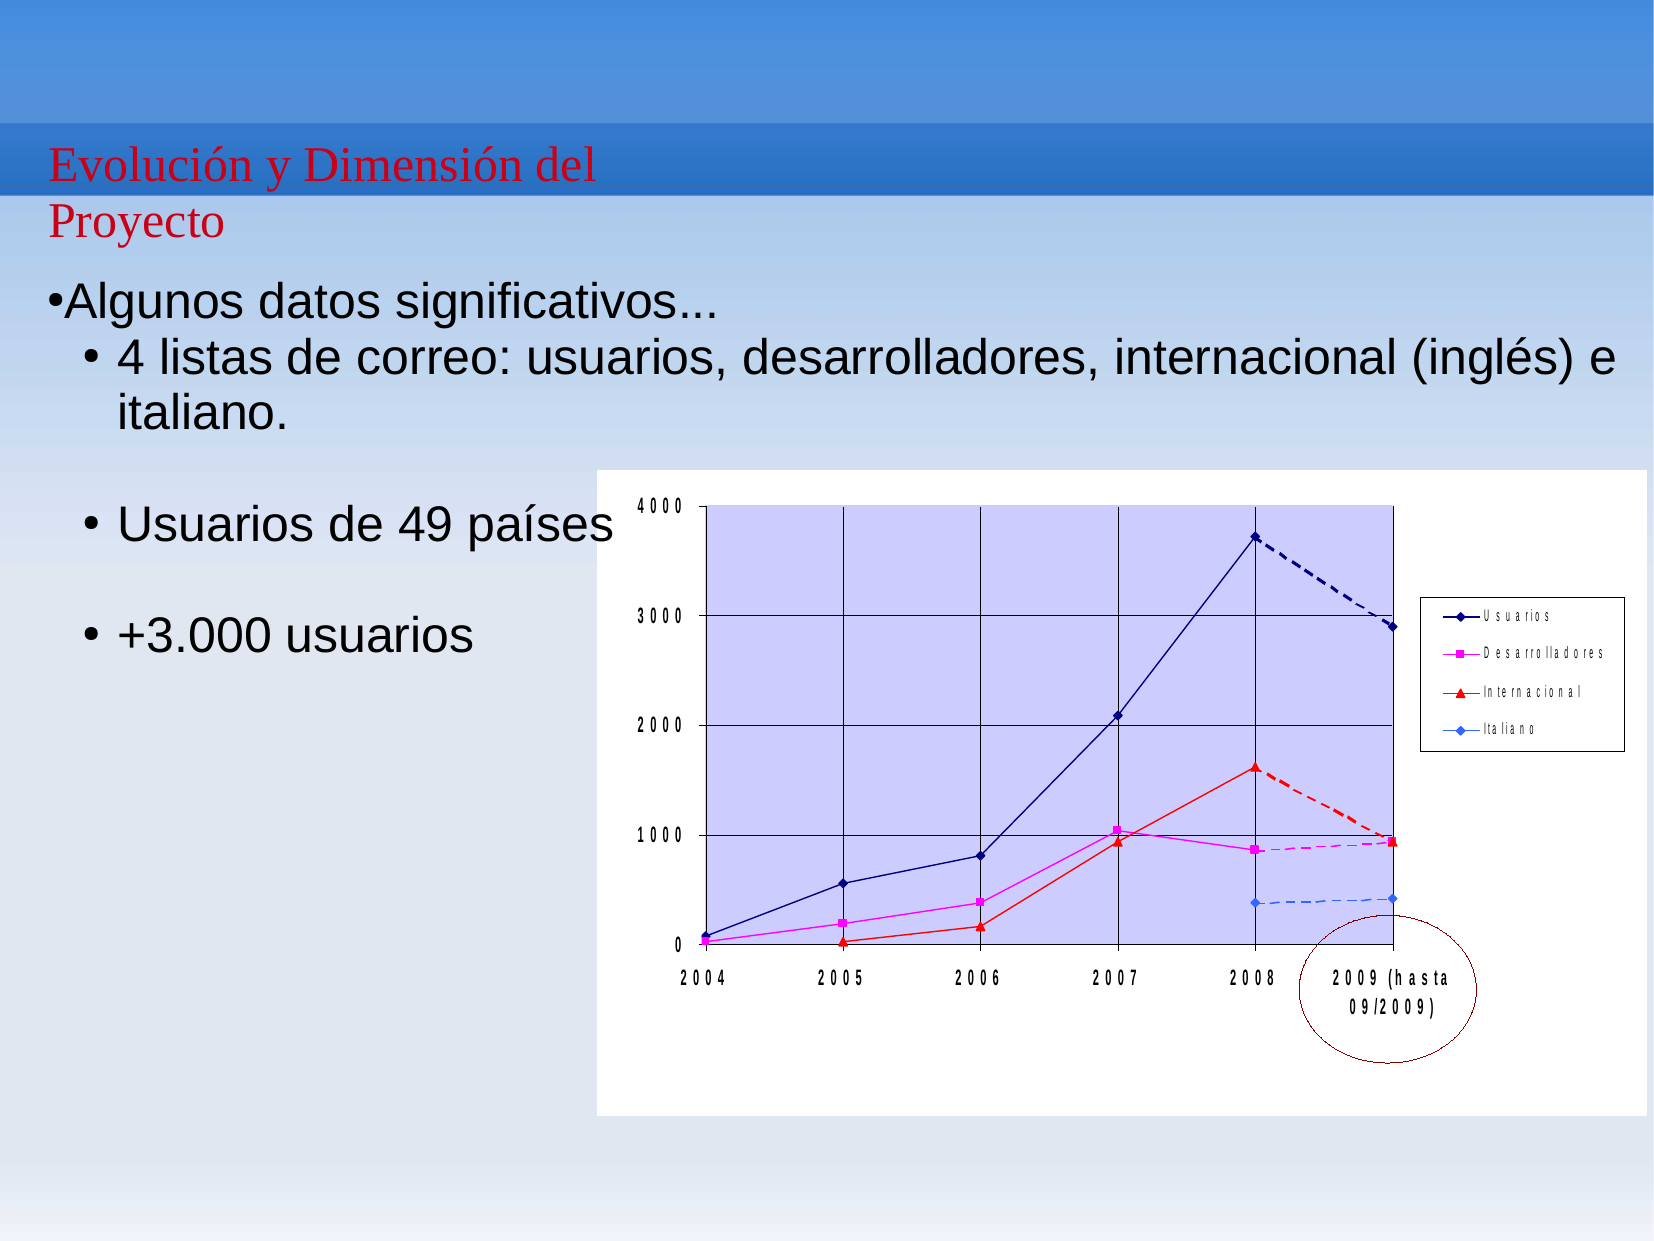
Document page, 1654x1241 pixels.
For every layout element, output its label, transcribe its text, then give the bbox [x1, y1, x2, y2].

text_box Algunos datos significativos... 4 listas de correo: usuarios, desarrolladores, internacional (inglés) e italiano. Usuarios de 49 países +3.000 usuarios [32, 265, 1654, 715]
picture [0, 0, 1654, 1241]
text_box Evolución y Dimensión del Proyecto [33, 129, 798, 206]
